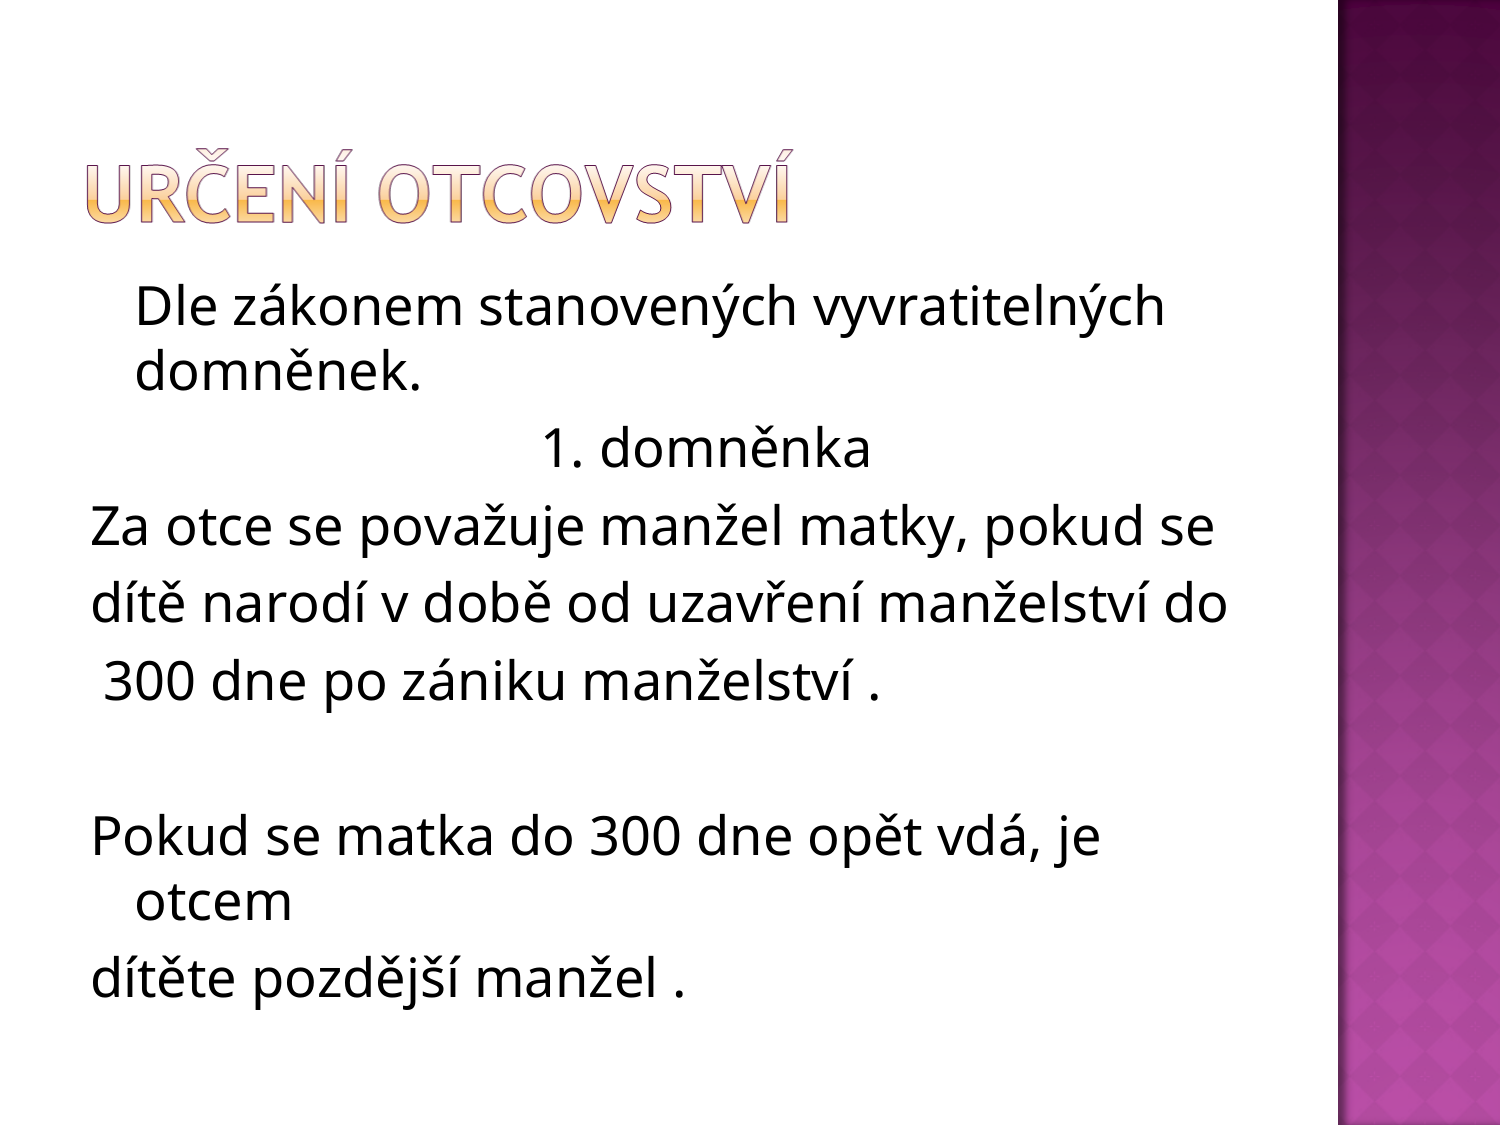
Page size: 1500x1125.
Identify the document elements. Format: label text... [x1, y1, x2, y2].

picture [1337, 0, 1500, 1125]
list Dle zákonem stanovených vyvratitelných domněnek. 1. domněnka Za otce se považuje manžel matky, pokud se dítě narodí v době od uzavření manželství do 300 dne po zániku manželství . Pokud se matka do 300 dne opět vdá, je otcem dítěte pozdější manžel . [75, 263, 1263, 1060]
text_box [34, 52, 1265, 241]
